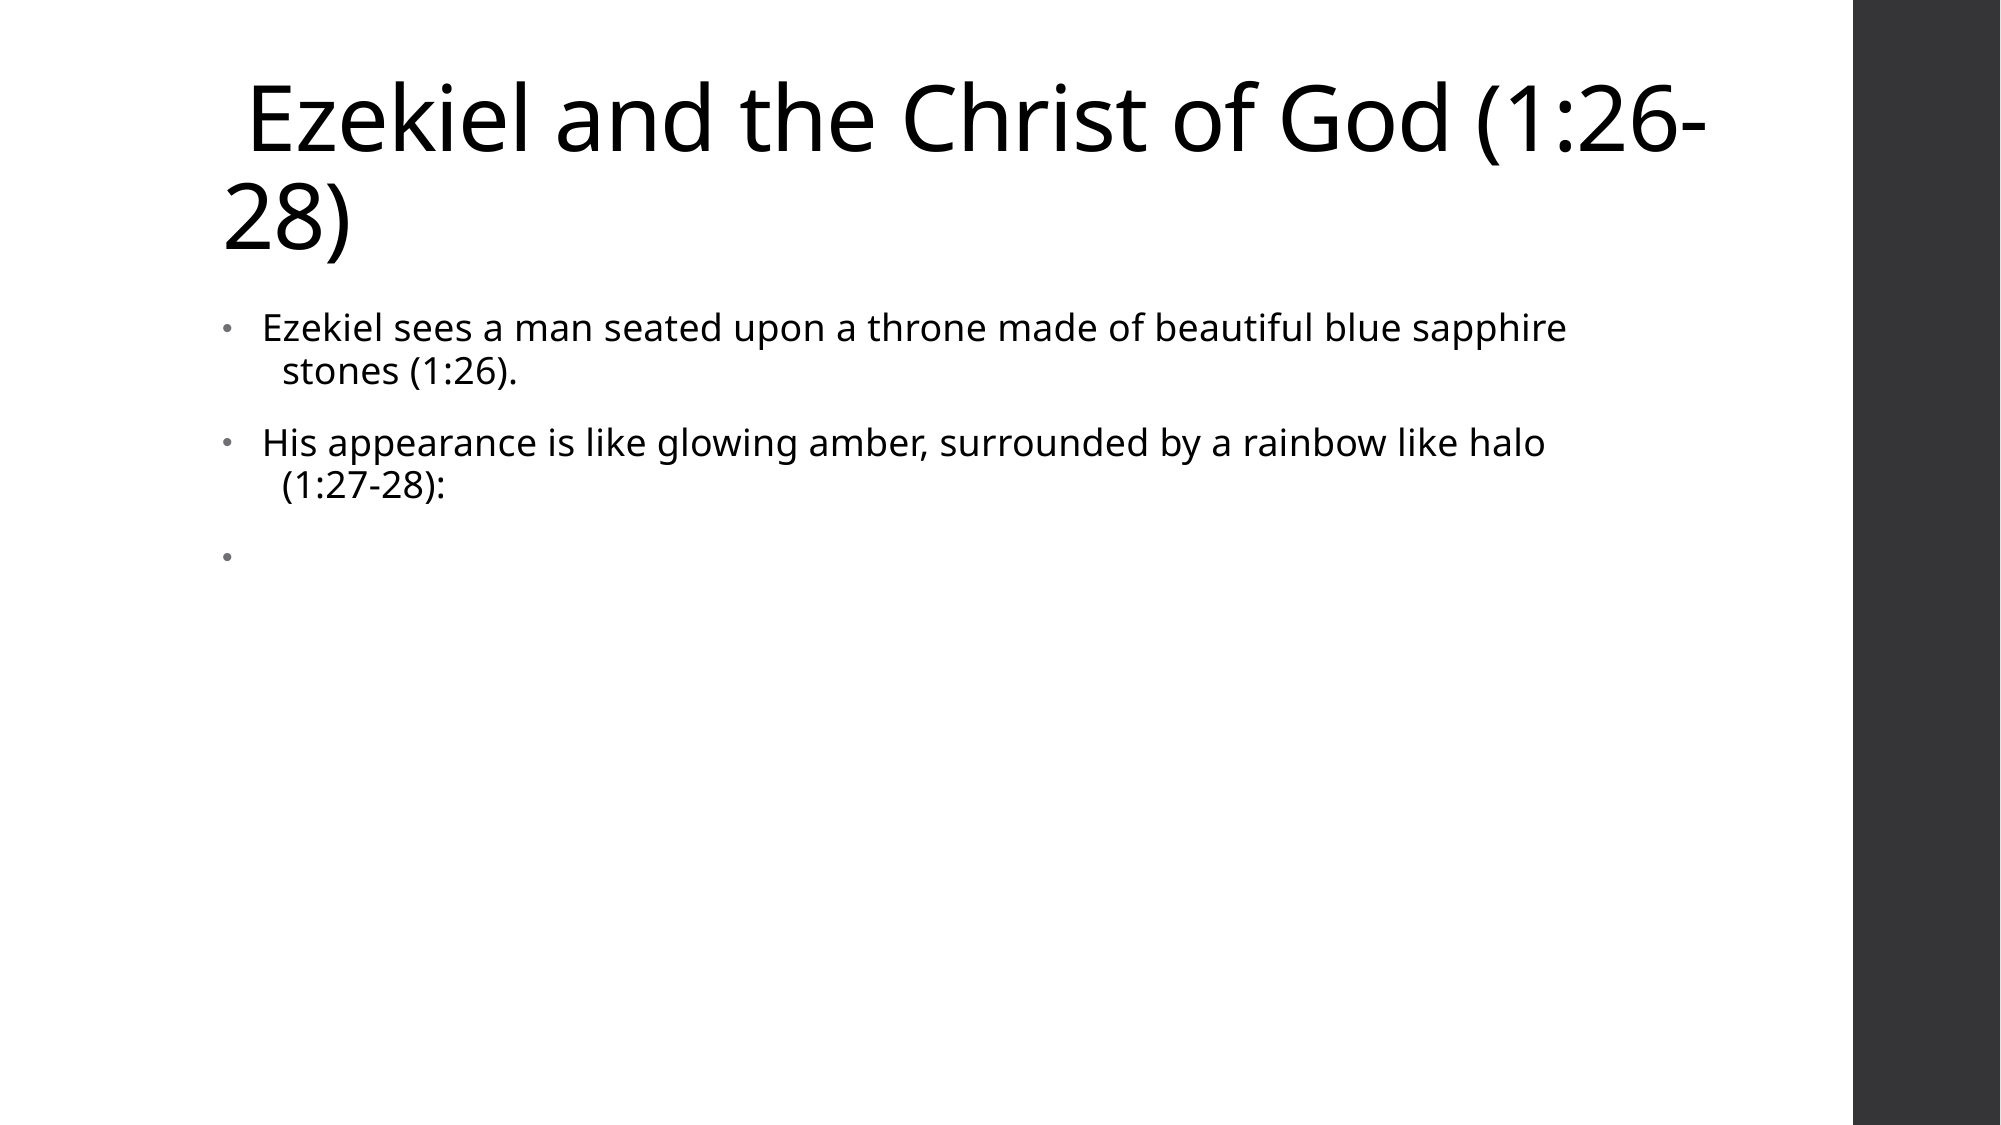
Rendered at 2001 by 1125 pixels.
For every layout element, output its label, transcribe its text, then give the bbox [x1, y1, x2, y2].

title Ezekiel and the Christ of God (1:26-28) [206, 60, 1797, 278]
list Ezekiel sees a man seated upon a throne made of beautiful blue sapphire stones (1:26). His appearance is like glowing amber, surrounded by a rainbow like halo (1:27-28): [206, 299, 1617, 1014]
